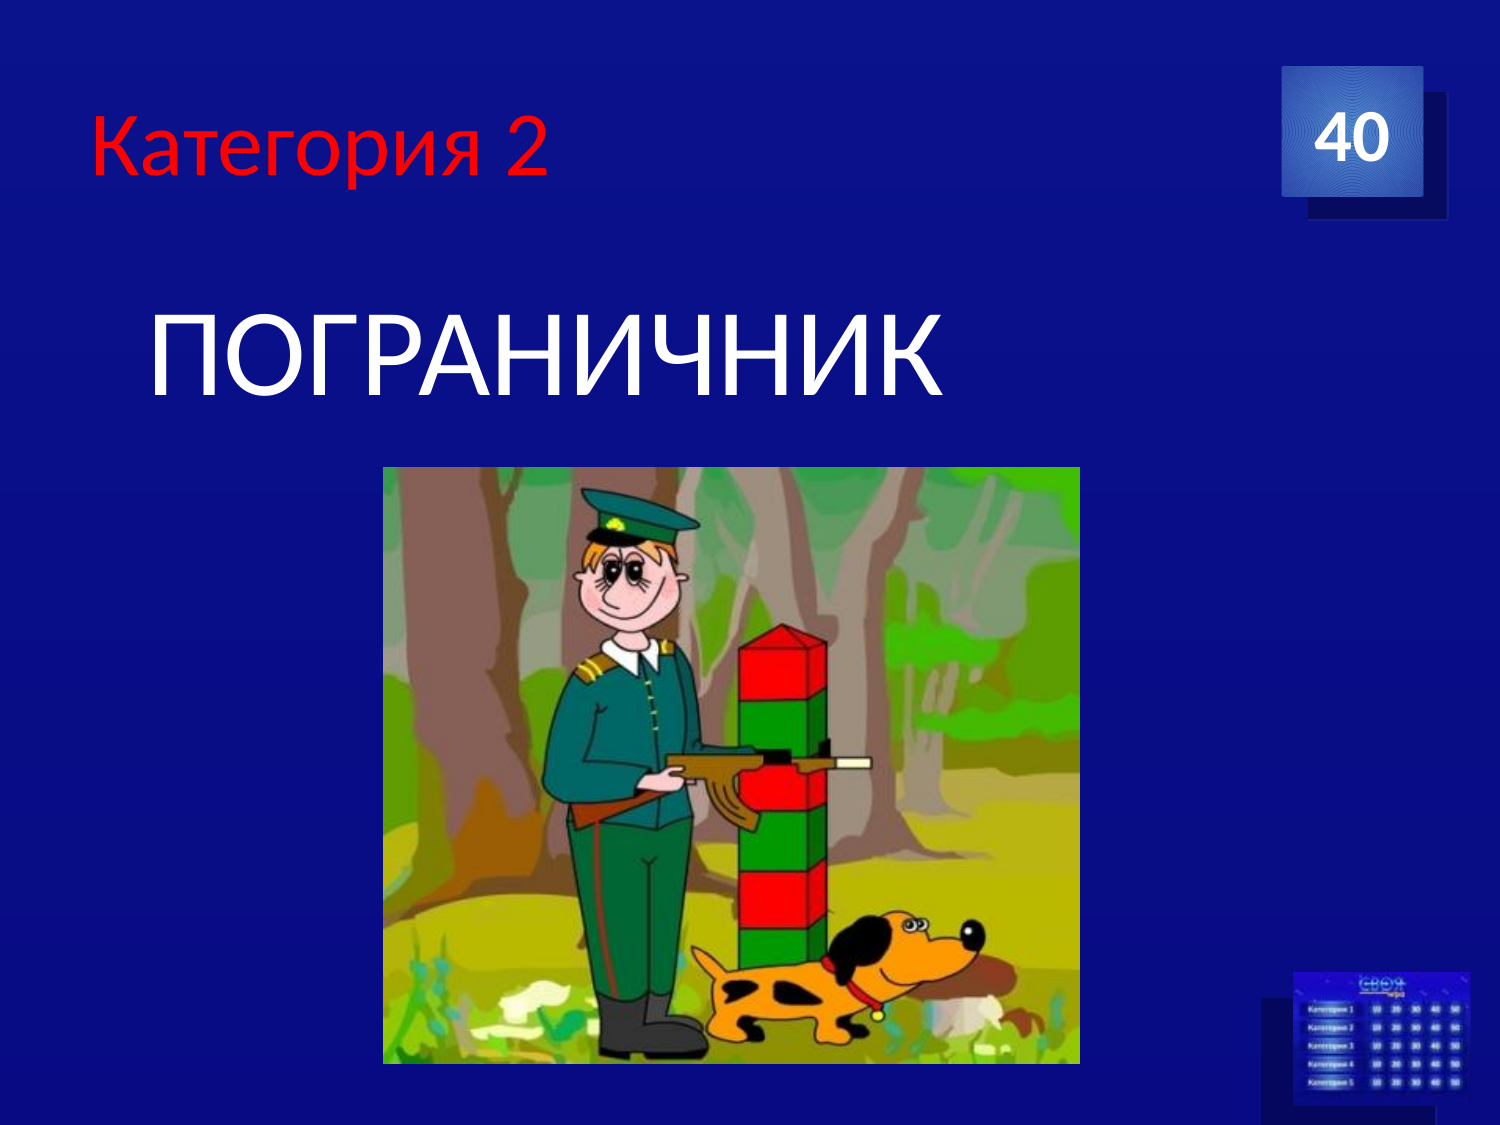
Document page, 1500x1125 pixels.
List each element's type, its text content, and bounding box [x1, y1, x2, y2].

title Категория 2 [75, 45, 1258, 233]
list ПОГРАНИЧНИК [75, 262, 1426, 433]
picture [383, 468, 1080, 1064]
text_box 40 [1282, 66, 1423, 196]
